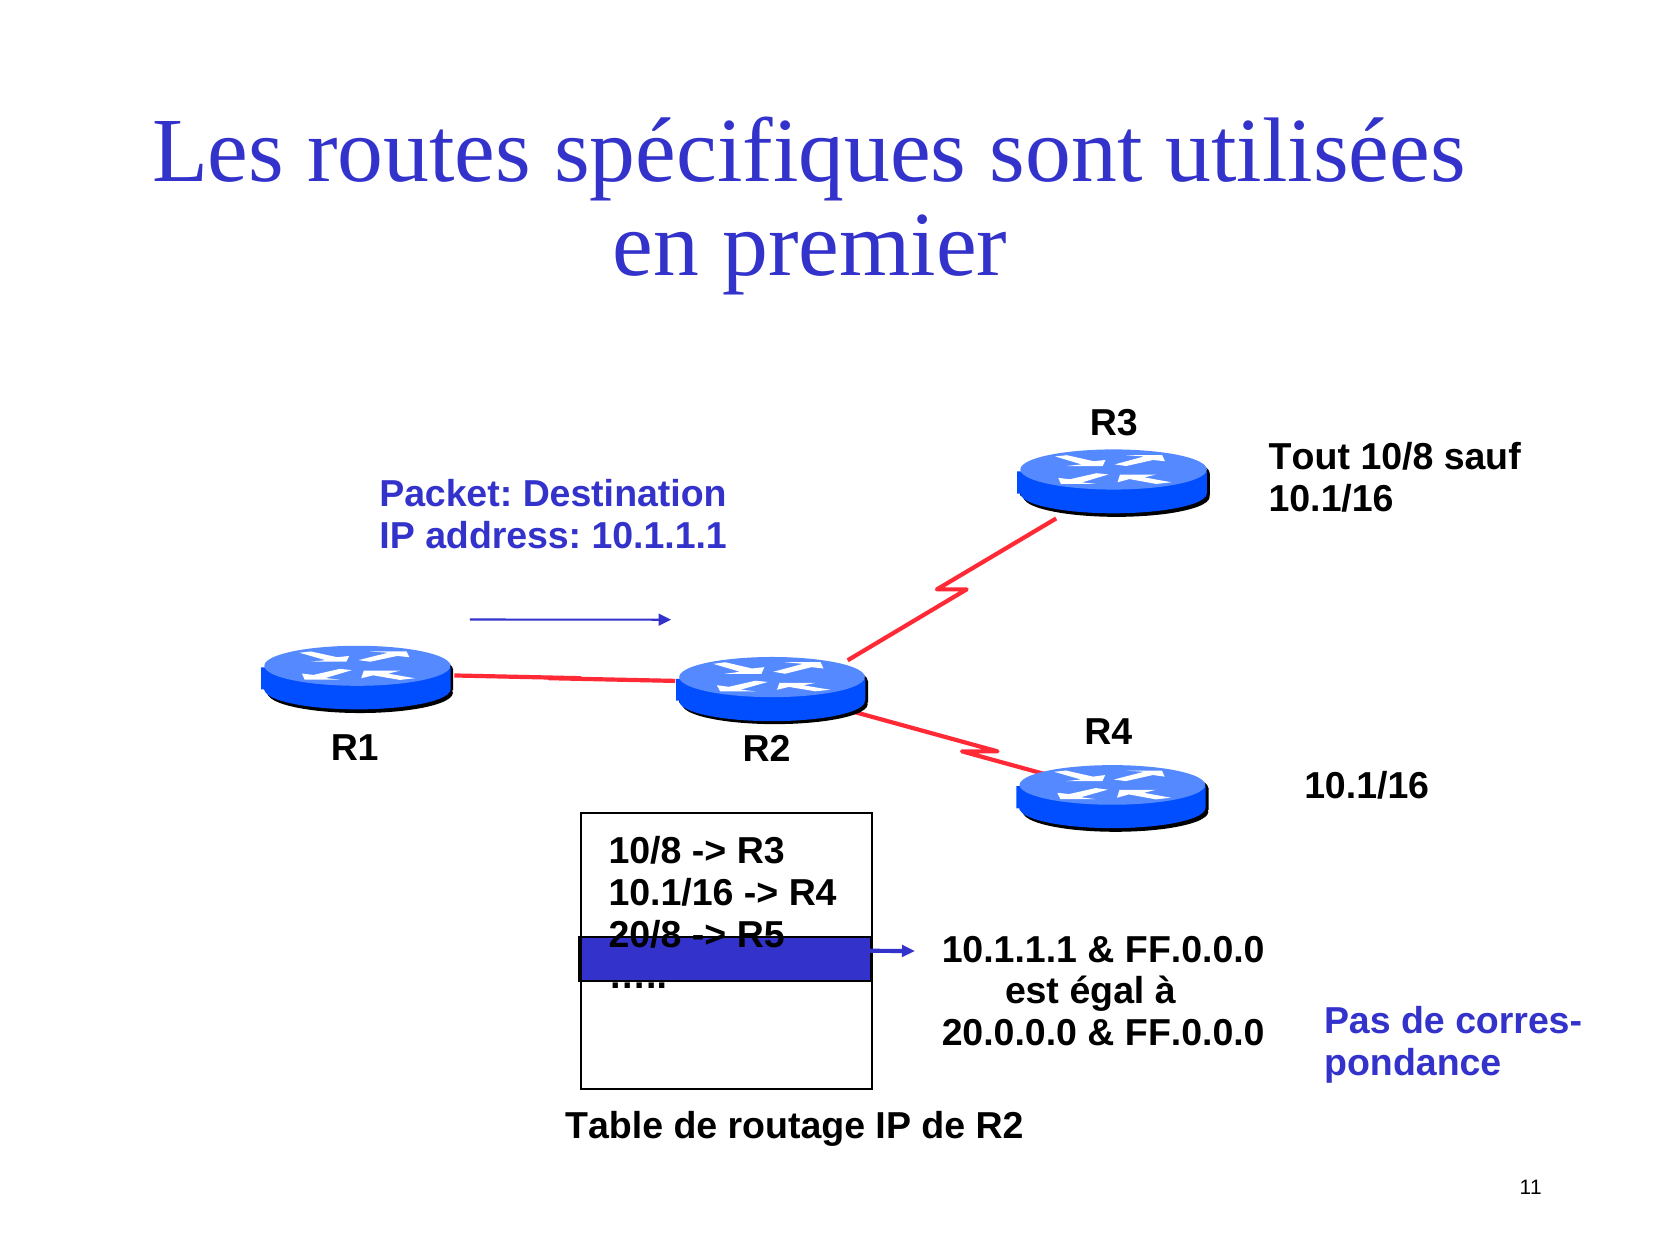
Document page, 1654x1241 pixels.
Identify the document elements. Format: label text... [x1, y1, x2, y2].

title Les routes spécifiques sont utilisées en premier [123, 72, 1497, 328]
text_box 10/8 -> R3 10.1/16 -> R4 20/8 -> R5 ….. [591, 821, 854, 1006]
text_box [1016, 765, 1209, 832]
text_box [582, 936, 591, 981]
text_box R4 [1069, 703, 1148, 761]
text_box Pas de corres- pondance [1307, 992, 1600, 1093]
text_box 10.1/16 [1289, 757, 1445, 815]
text_box Tout 10/8 sauf 10.1/16 [1253, 428, 1537, 527]
text_box 10.1.1.1 & FF.0.0.0 est égal à 20.0.0.0 & FF.0.0.0 [926, 921, 1280, 1062]
text_box [261, 645, 454, 714]
text_box R3 [1074, 394, 1153, 451]
text_box [854, 936, 871, 981]
text_box R2 [727, 720, 806, 777]
text_box Packet: Destination IP address: 10.1.1.1 [362, 464, 745, 566]
text_box [1017, 449, 1210, 517]
text_box [676, 656, 869, 723]
text_box Table de routage IP de R2 [548, 1097, 1041, 1156]
text_box R1 [313, 718, 396, 778]
